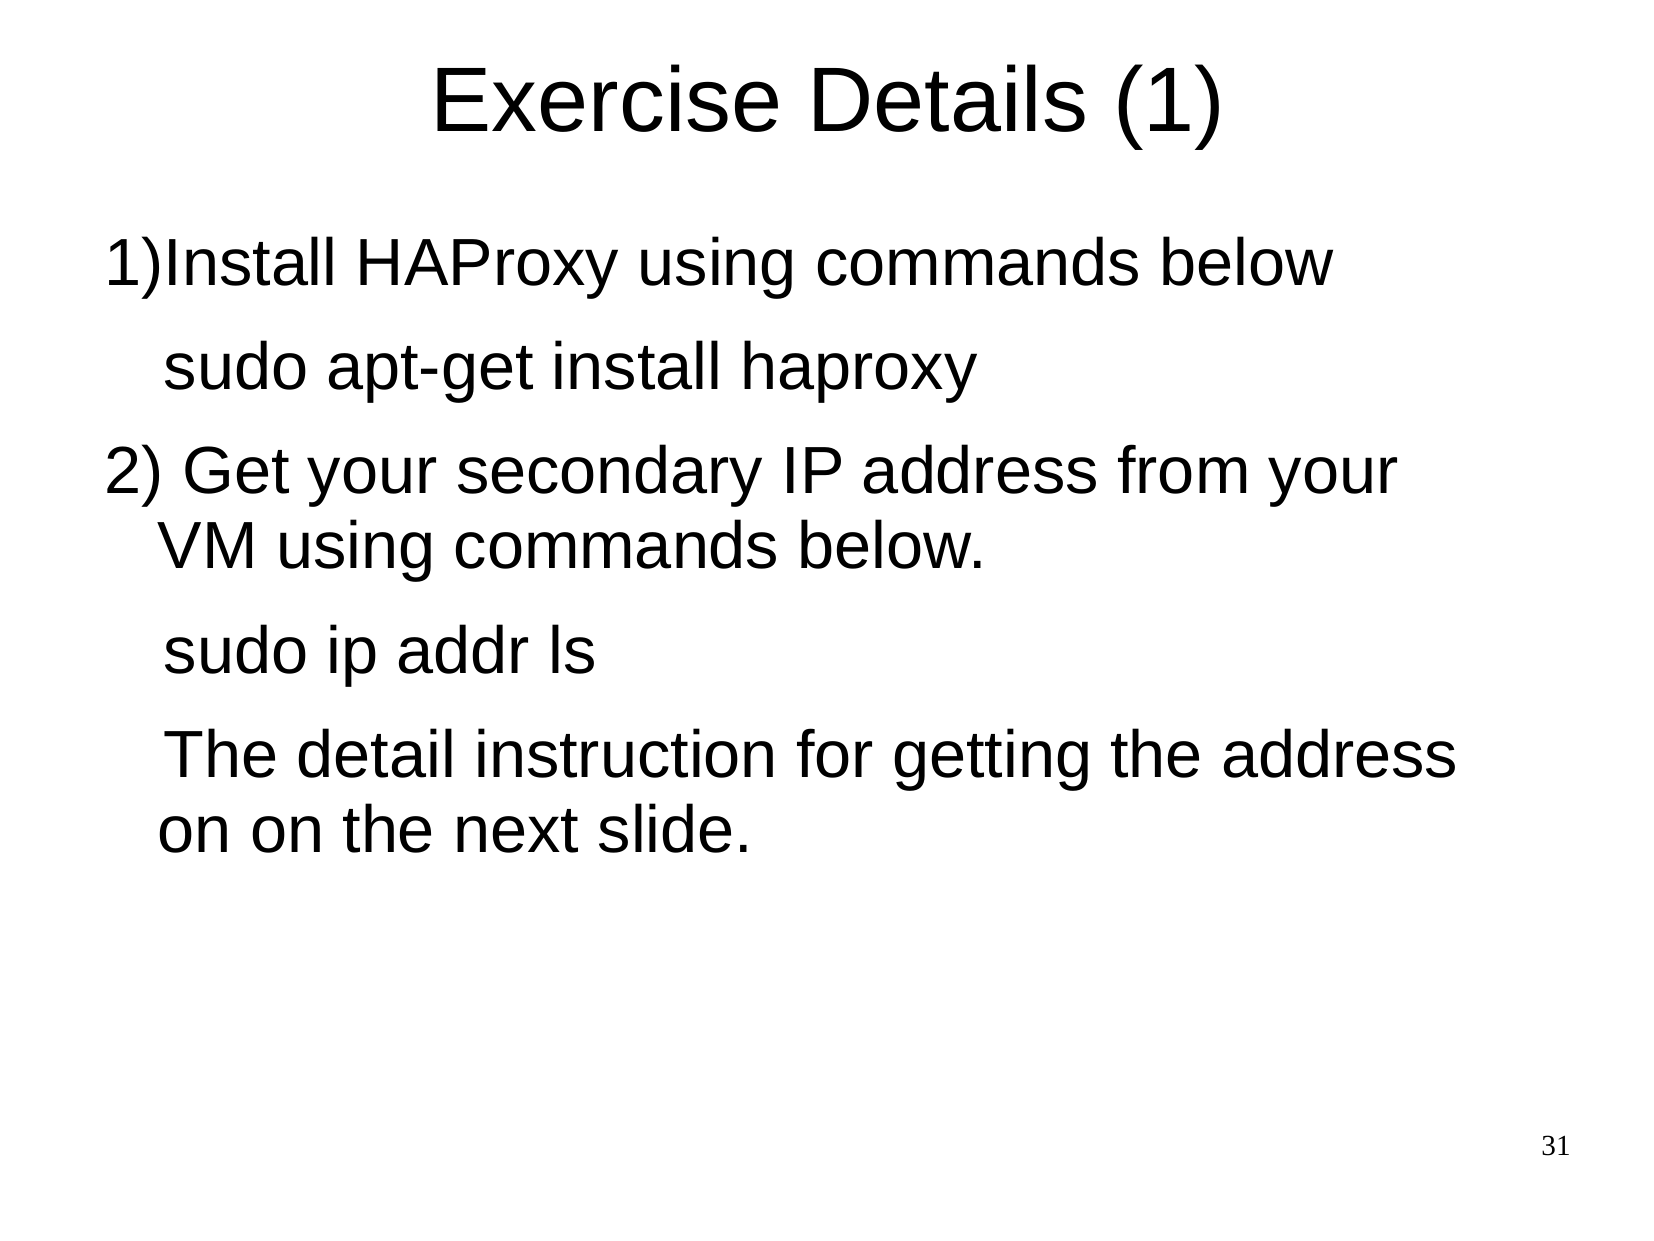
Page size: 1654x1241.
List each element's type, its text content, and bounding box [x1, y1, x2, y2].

title Exercise Details (1) [82, 48, 1576, 152]
list Install HAProxy using commands below sudo apt-get install haproxy Get your secondary IP address from your VM using commands below. sudo ip addr ls The detail instruction for getting the address on on the next slide. [86, 225, 1501, 971]
